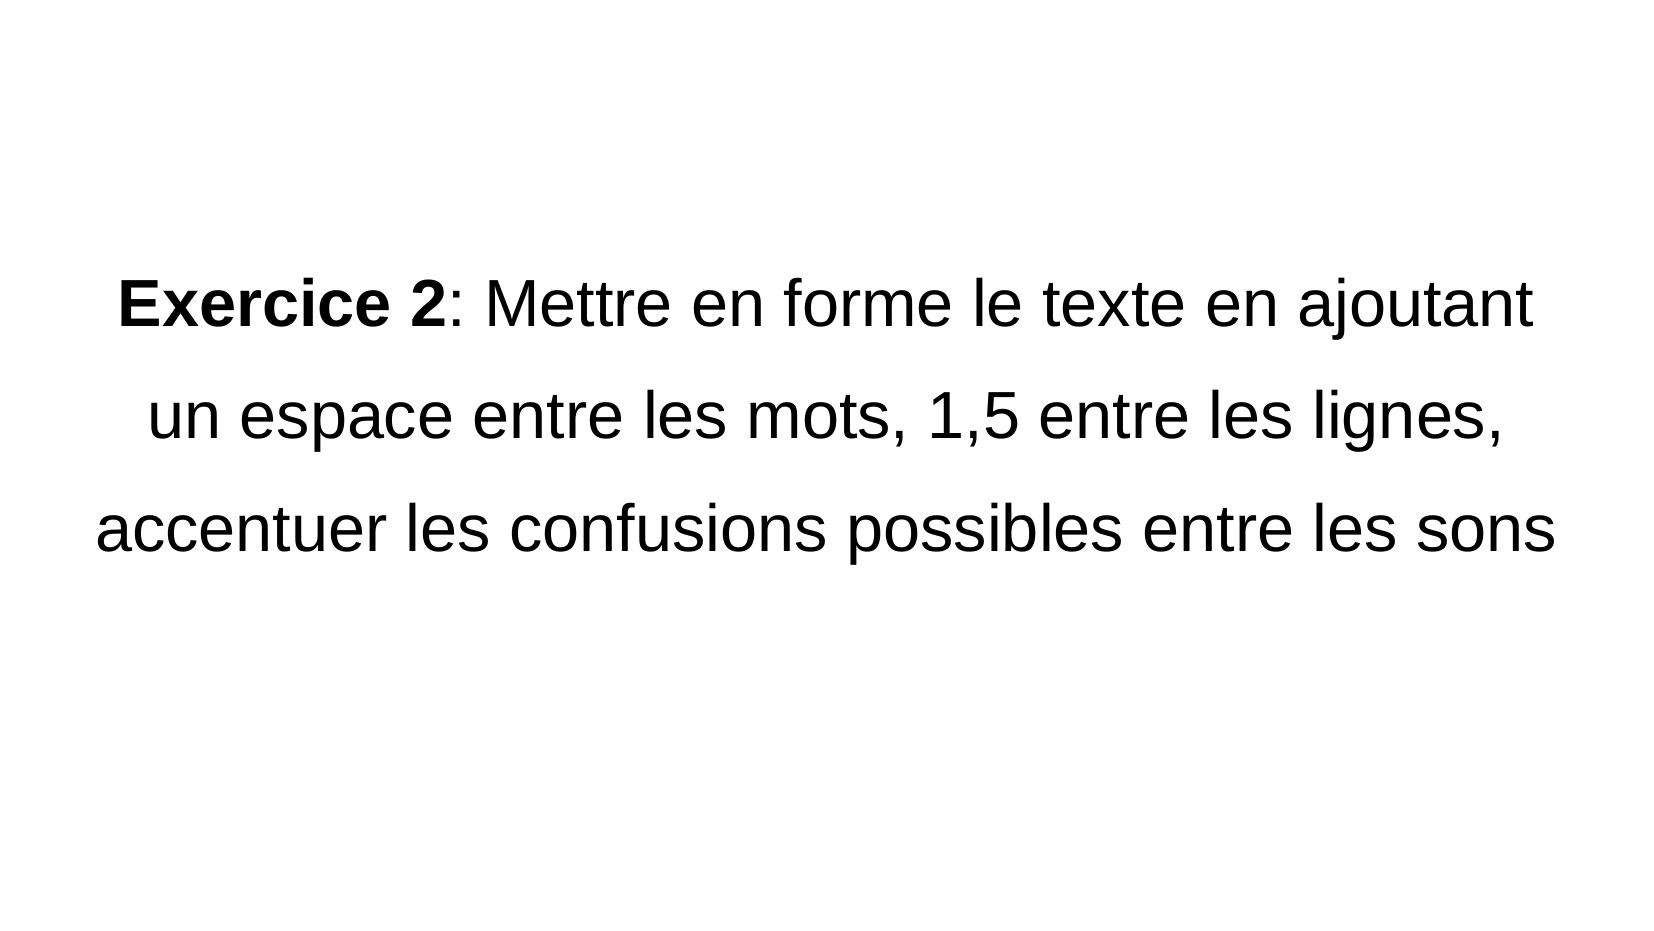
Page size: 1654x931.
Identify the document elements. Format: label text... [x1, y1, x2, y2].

subtitle Exercice 2: Mettre en forme le texte en ajoutant un espace entre les mots, 1,5 entre les lignes, accentuer les confusions possibles entre les sons [82, 37, 1571, 757]
